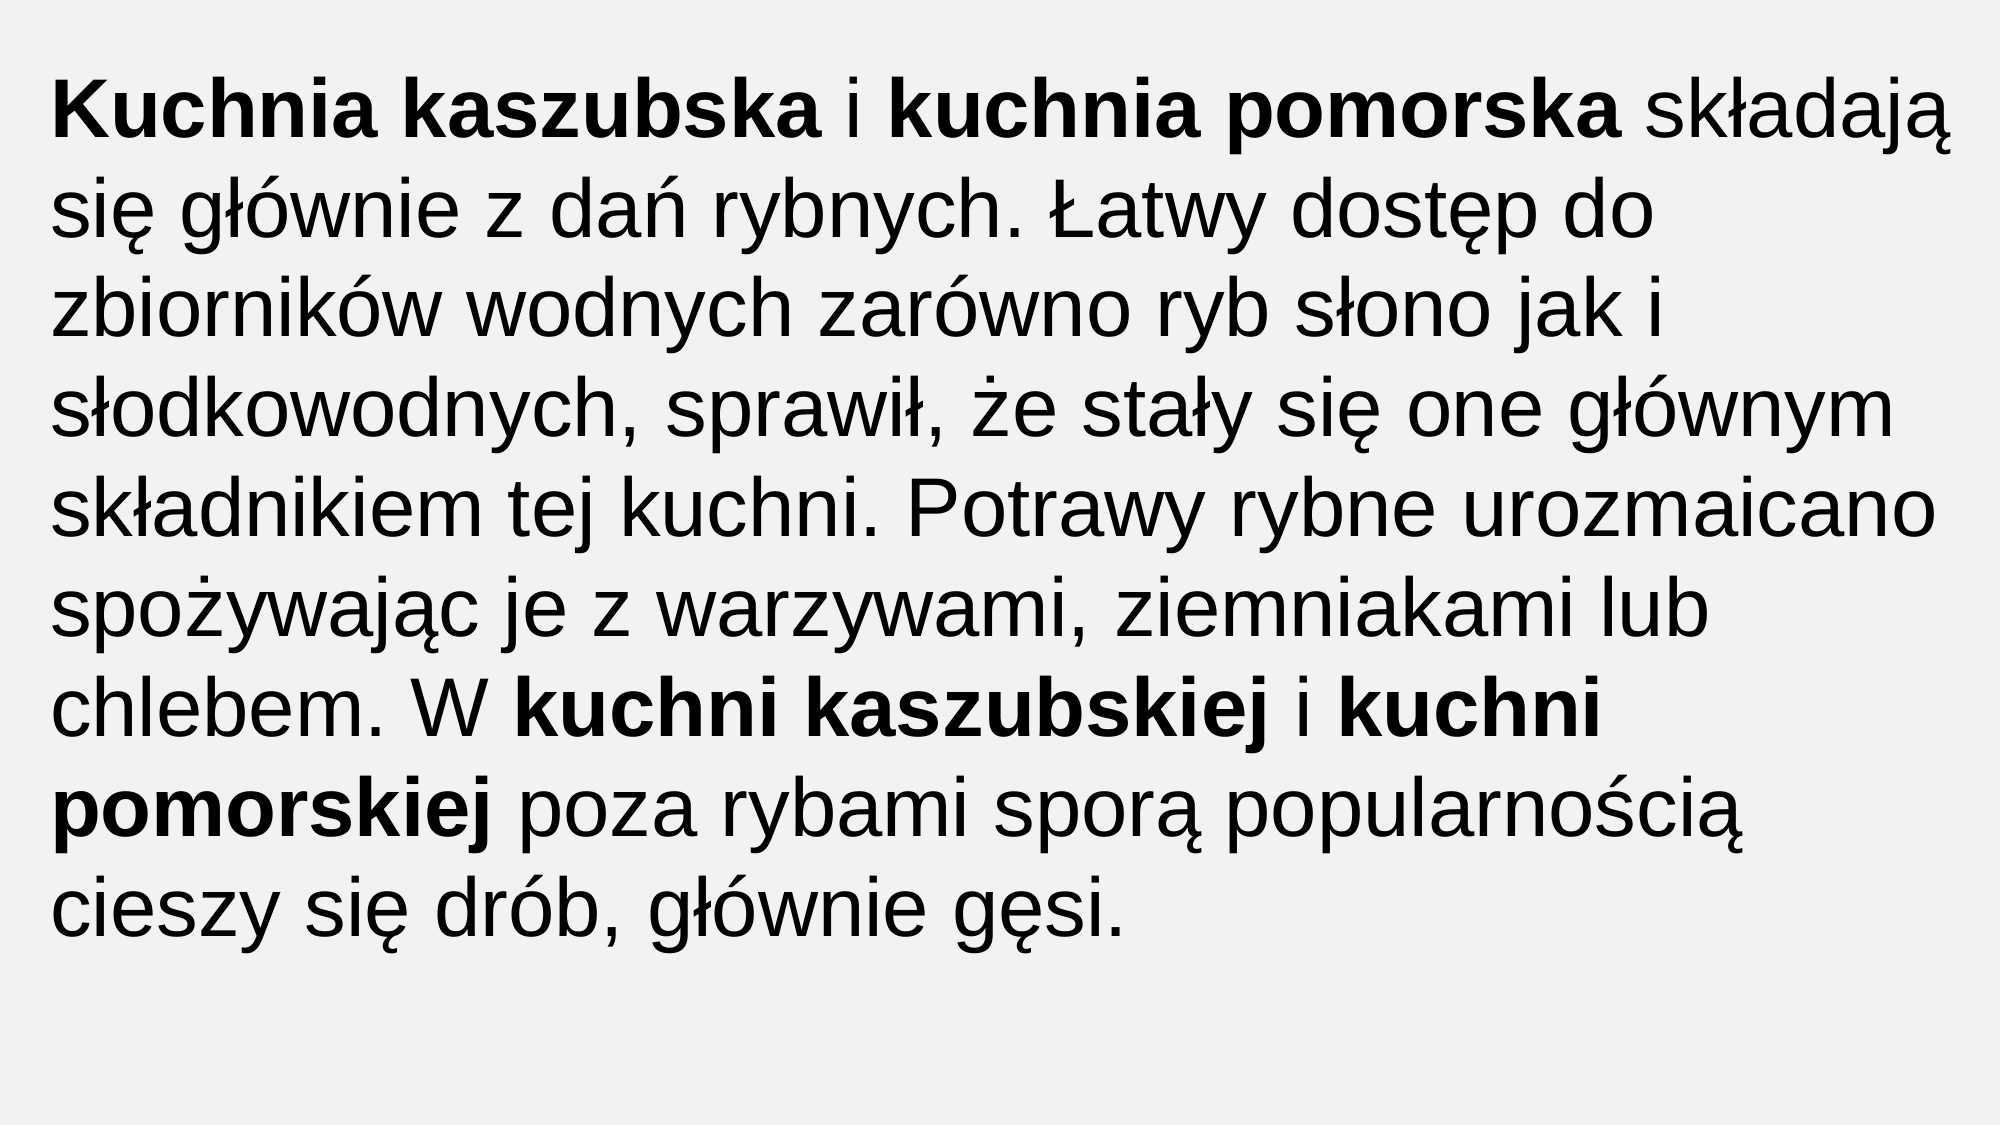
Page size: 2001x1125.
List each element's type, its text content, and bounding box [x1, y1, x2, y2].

text_box Kuchnia kaszubska i kuchnia pomorska składają się głównie z dań rybnych. Łatwy dostęp do zbiorników wodnych zarówno ryb słono jak i słodkowodnych, sprawił, że stały się one głównym składnikiem tej kuchni. Potrawy rybne urozmaicano spożywając je z warzywami, ziemniakami lub chlebem. W kuchni kaszubskiej i kuchni pomorskiej poza rybami sporą popularnością cieszy się drób, głównie gęsi. [35, 46, 2000, 961]
